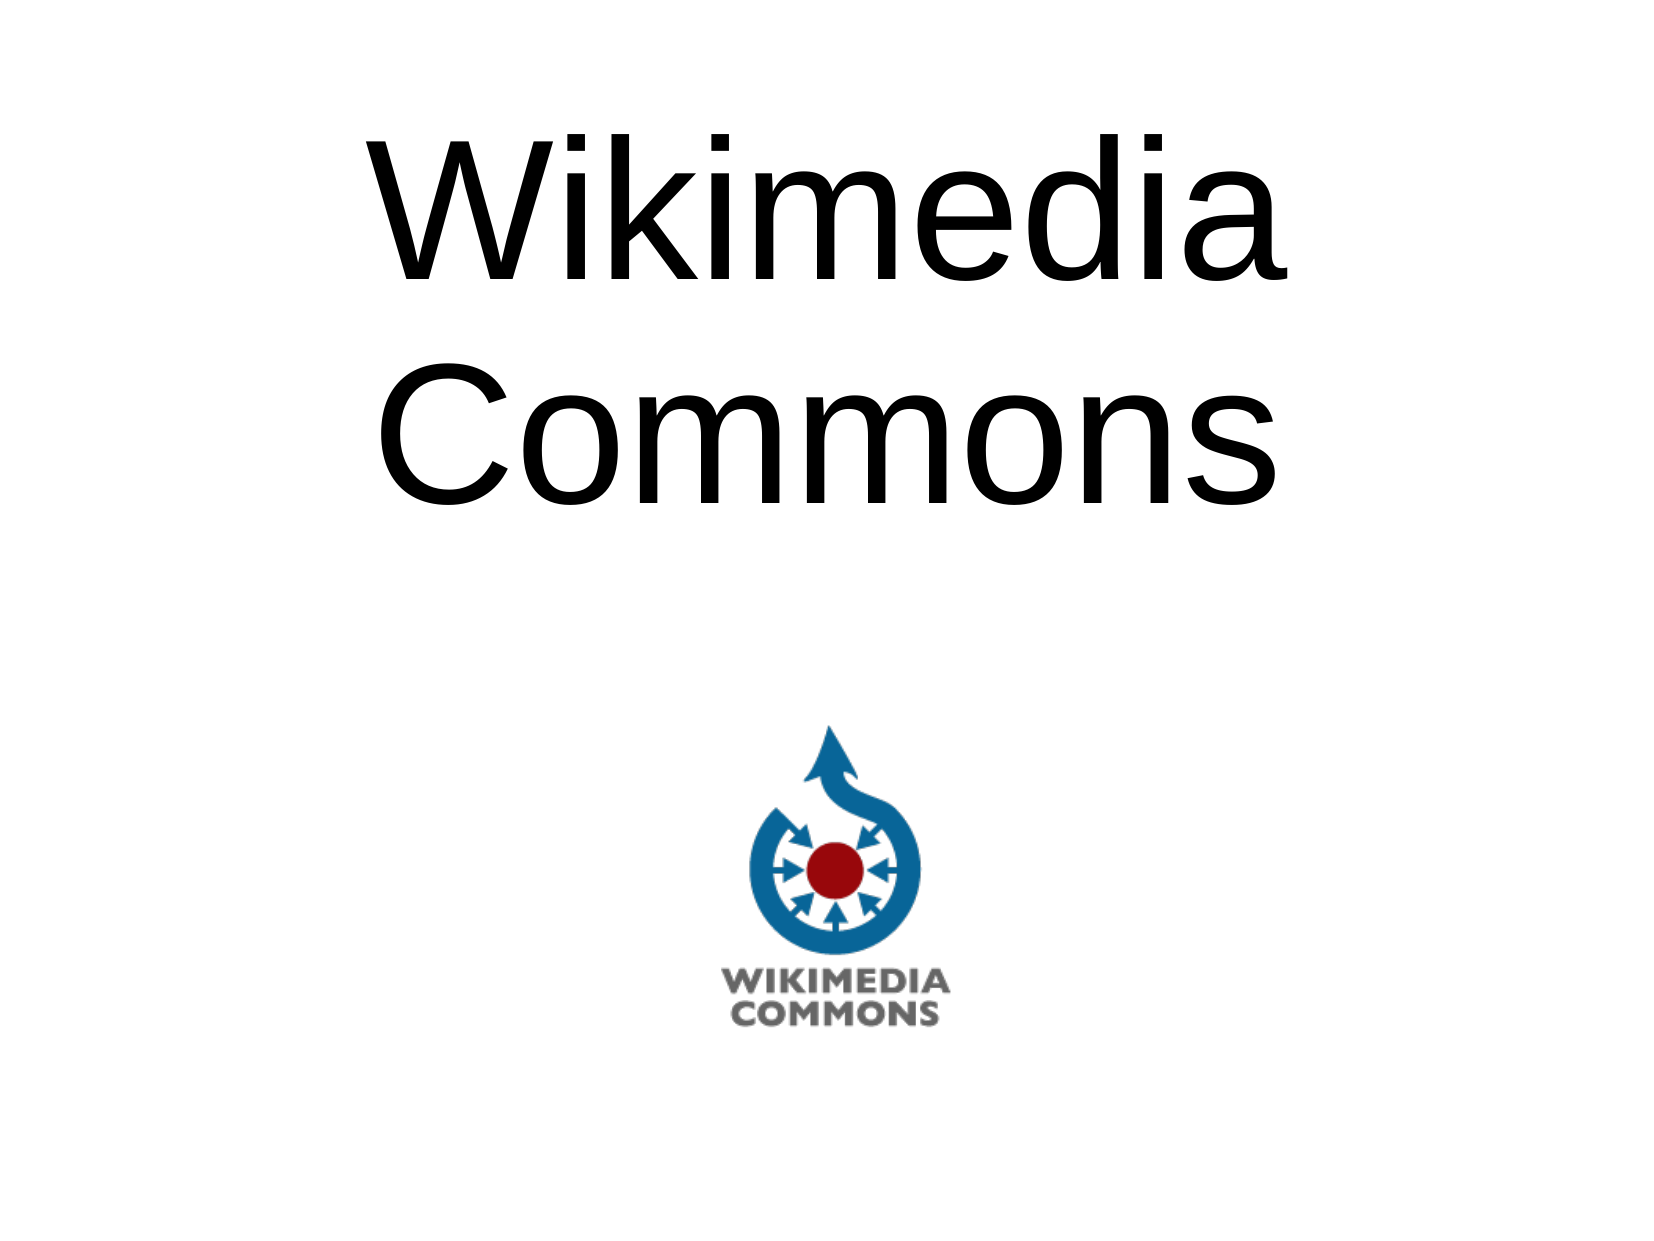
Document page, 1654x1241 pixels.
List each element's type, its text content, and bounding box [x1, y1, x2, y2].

title Wikimedia Commons [82, 60, 1571, 586]
picture [720, 725, 952, 1036]
